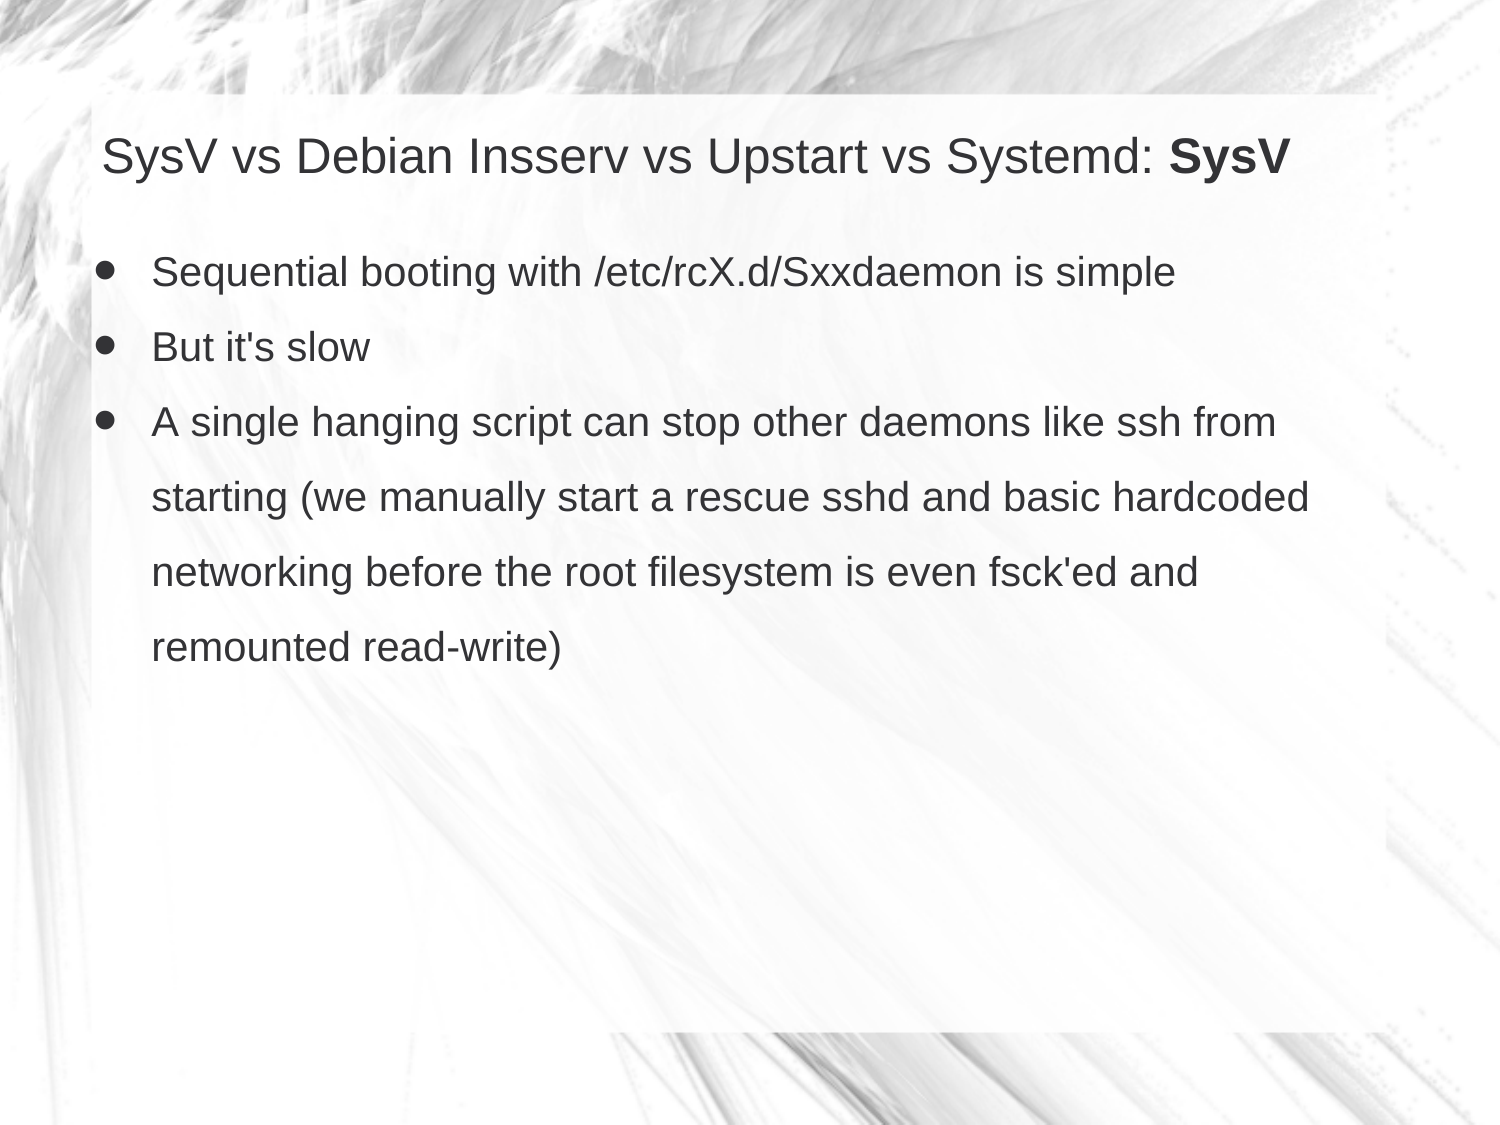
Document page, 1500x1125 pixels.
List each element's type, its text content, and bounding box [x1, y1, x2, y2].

title SysV vs Debian Insserv vs Upstart vs Systemd: SysV [61, 108, 1412, 204]
list Sequential booting with /etc/rcX.d/Sxxdaemon is simple But it's slow A single hanging script can stop other daemons like ssh from starting (we manually start a rescue sshd and basic hardcoded networking before the root filesystem is even fsck'ed and remounted read-write) [61, 204, 1412, 1033]
picture [0, 0, 1500, 1125]
